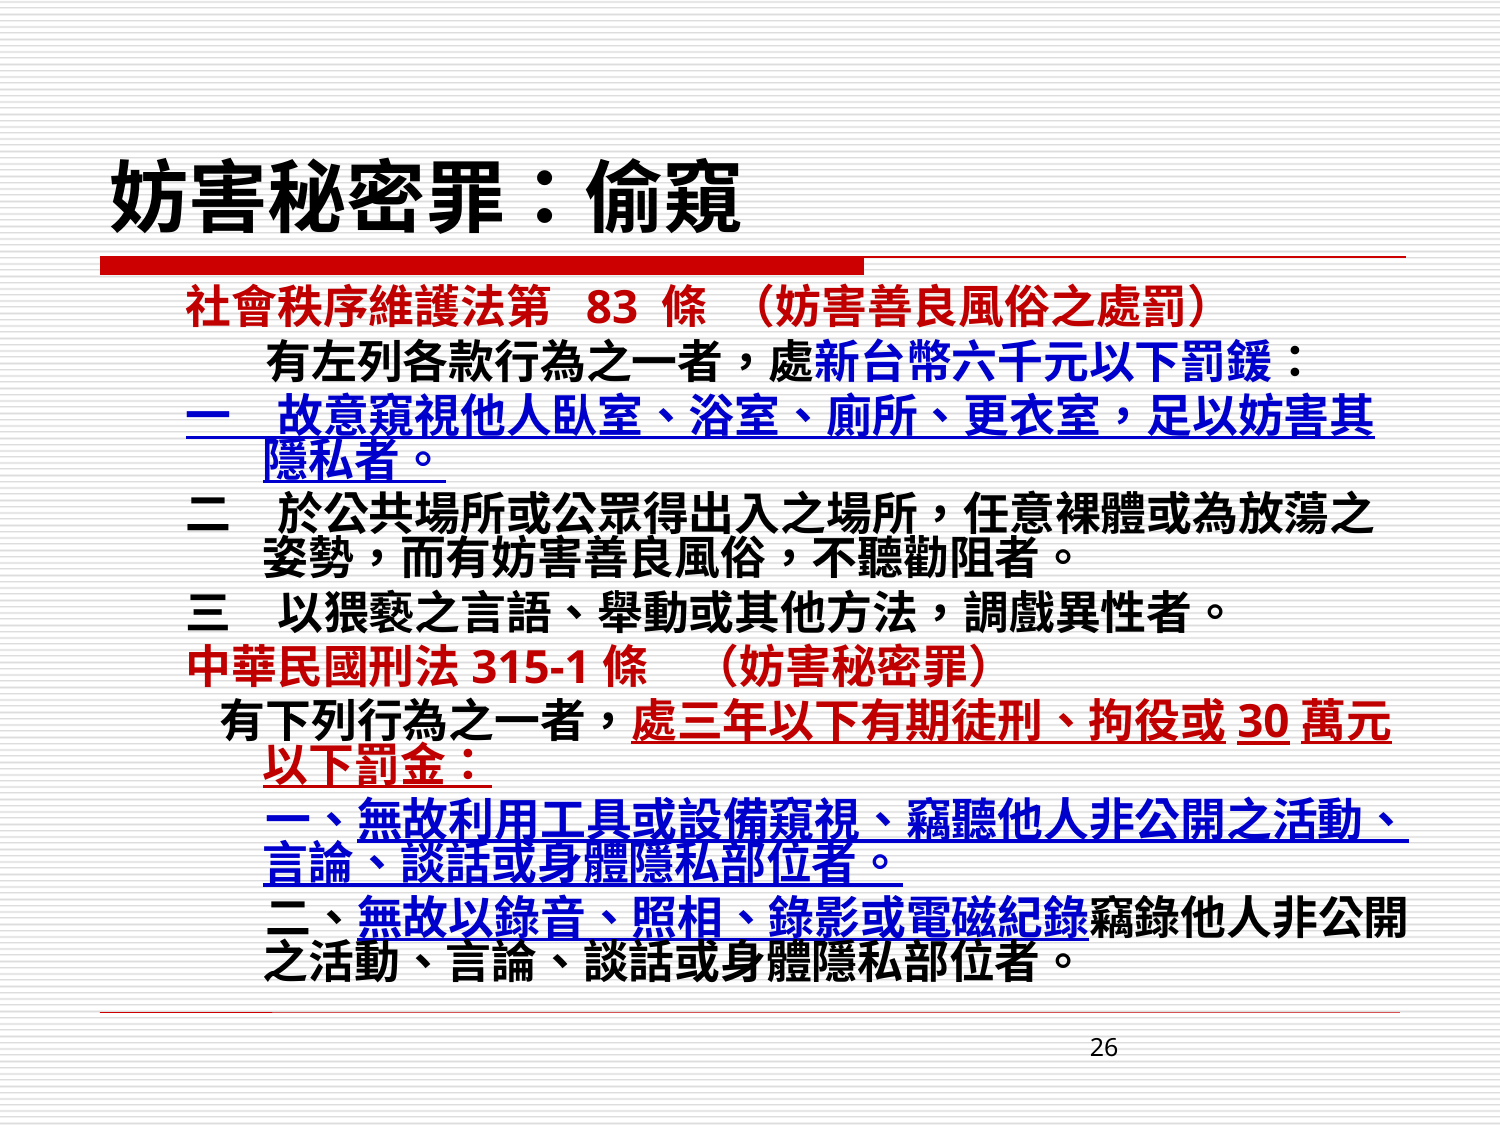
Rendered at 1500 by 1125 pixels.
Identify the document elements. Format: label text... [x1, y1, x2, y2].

text_box [1074, 1024, 1400, 1103]
list 社會秩序維護法第 83 條 （妨害善良風俗之處罰） 有左列各款行為之一者，處新台幣六千元以下罰鍰： 一 故意窺視他人臥室、浴室、廁所、更衣室，足以妨害其隱私者。 二 於公共場所或公眾得出入之場所，任意裸體或為放蕩之姿勢，而有妨害善良風俗，不聽勸阻者。 三 以猥褻之言語、舉動或其他方法，調戲異性者。 中華民國刑法315-1條 （妨害秘密罪） 有下列行為之一者，處三年以下有期徒刑、拘役或30萬元以下罰金： 一、無故利用工具或設備窺視、竊聽他人非公開之活動、言論、談話或身體隱私部位者。 二、無故以錄音、照相、錄影或電磁紀錄竊錄他人非公開之活動、言論、談話或身體隱私部位者。 [93, 281, 1426, 1059]
title 妨害秘密罪：偷窺 [94, 50, 1407, 250]
